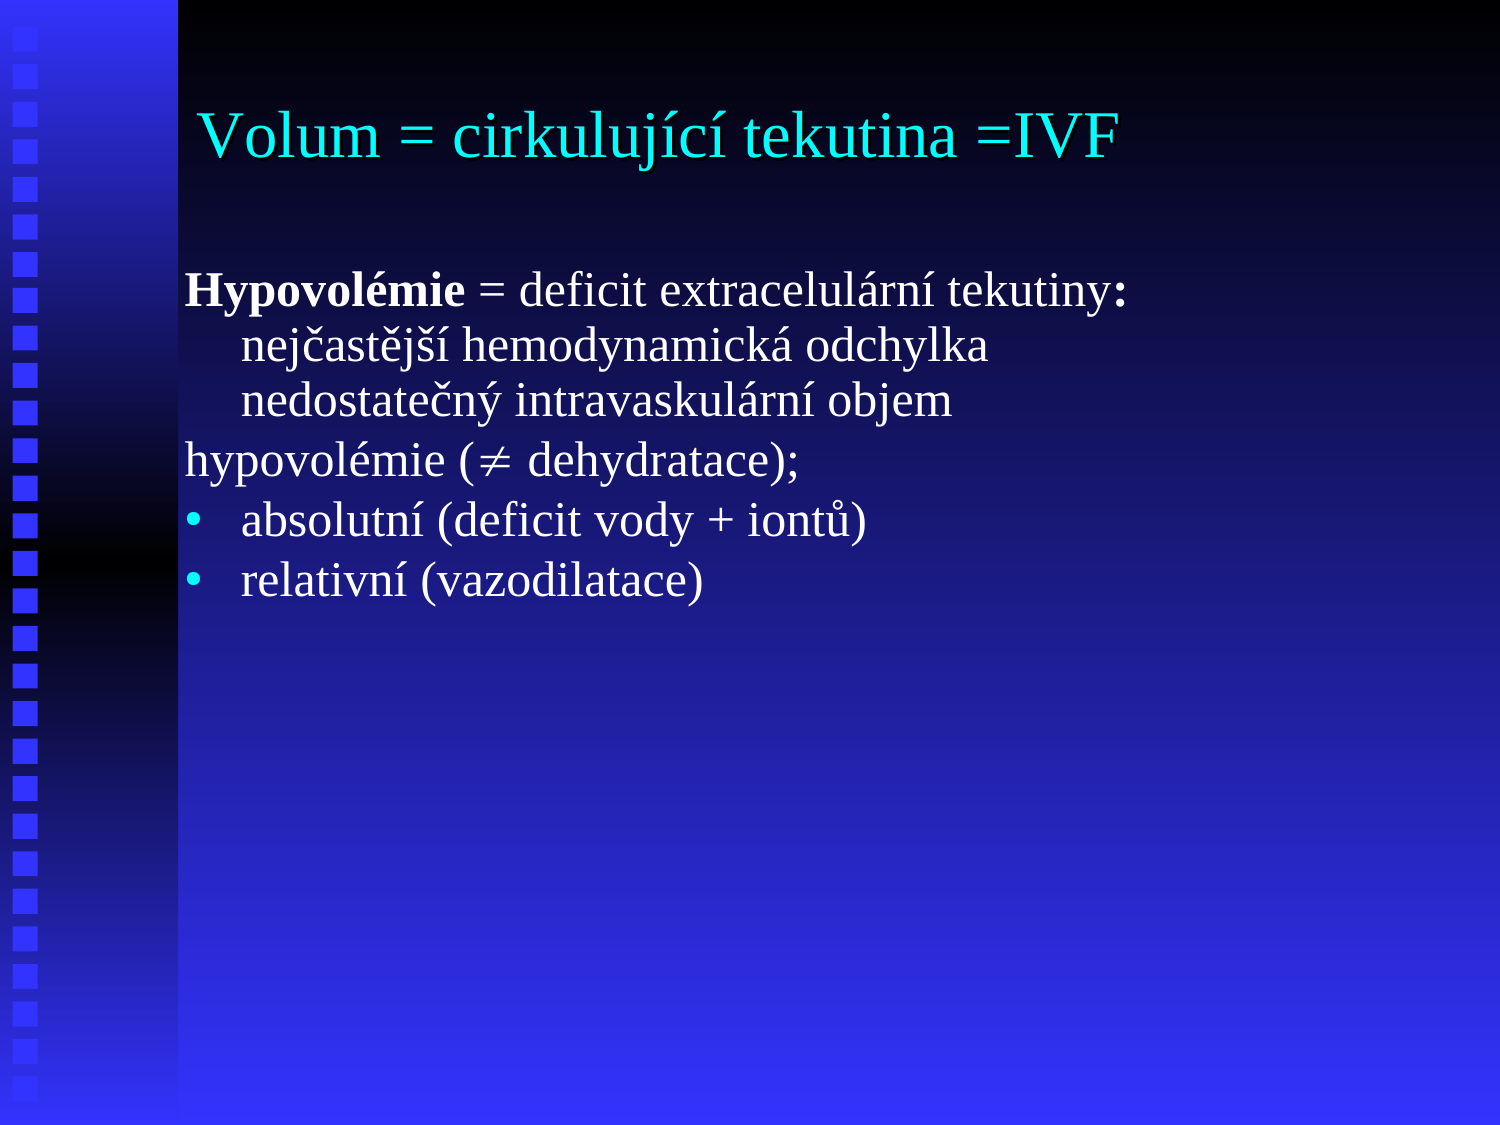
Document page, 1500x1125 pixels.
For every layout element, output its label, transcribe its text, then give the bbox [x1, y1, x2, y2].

list Hypovolémie = deficit extracelulární tekutiny: nejčastější hemodynamická odchylka nedostatečný intravaskulární objem hypovolémie ( dehydratace); absolutní (deficit vody + iontů) relativní (vazodilatace) [184, 261, 1472, 1111]
title Volum = cirkulující tekutina =IVF [181, 31, 1457, 235]
